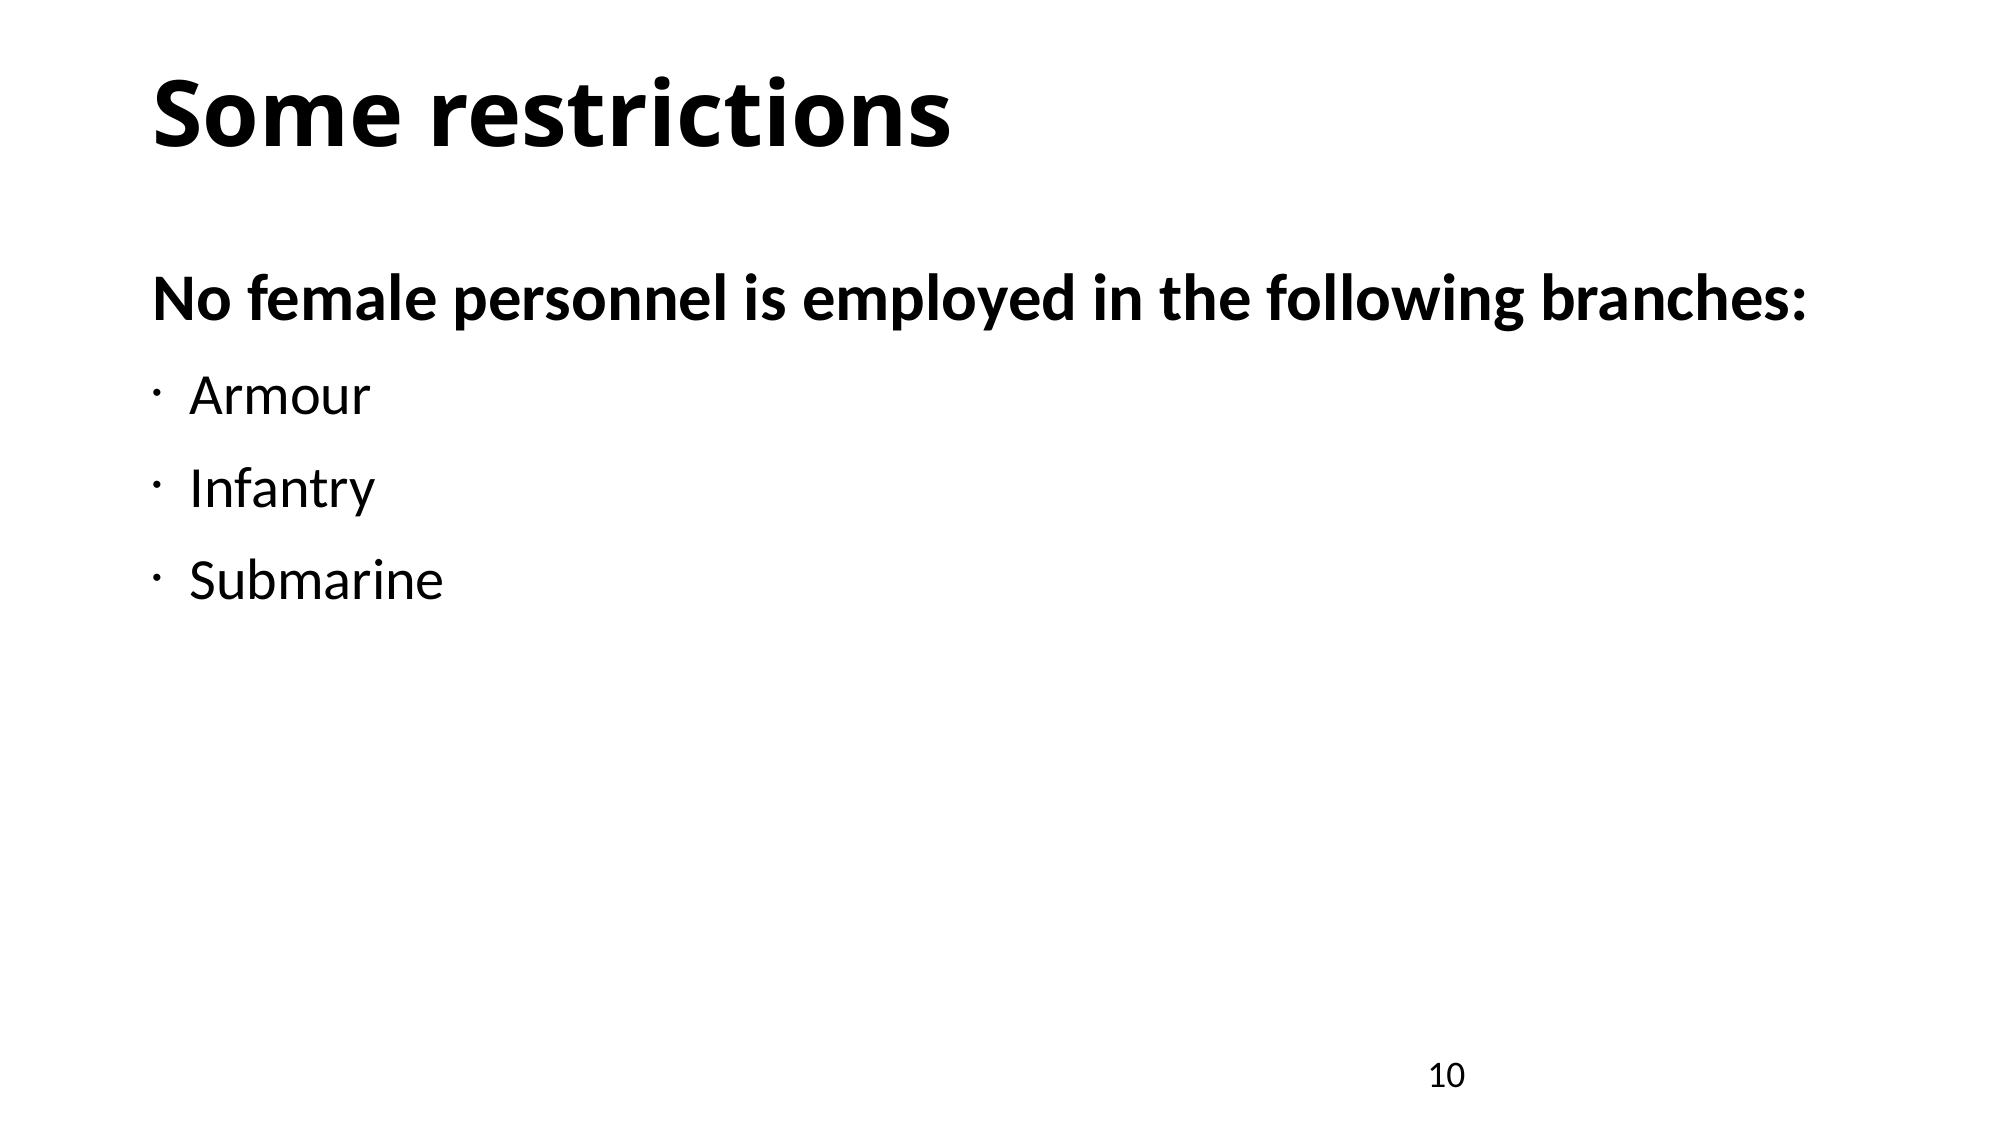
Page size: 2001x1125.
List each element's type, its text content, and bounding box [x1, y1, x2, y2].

slide_number <number> [1412, 1042, 1863, 1103]
title Some restrictions [137, 59, 1863, 278]
list No female personnel is employed in the following branches: Armour Infantry Submarine [137, 255, 1848, 602]
